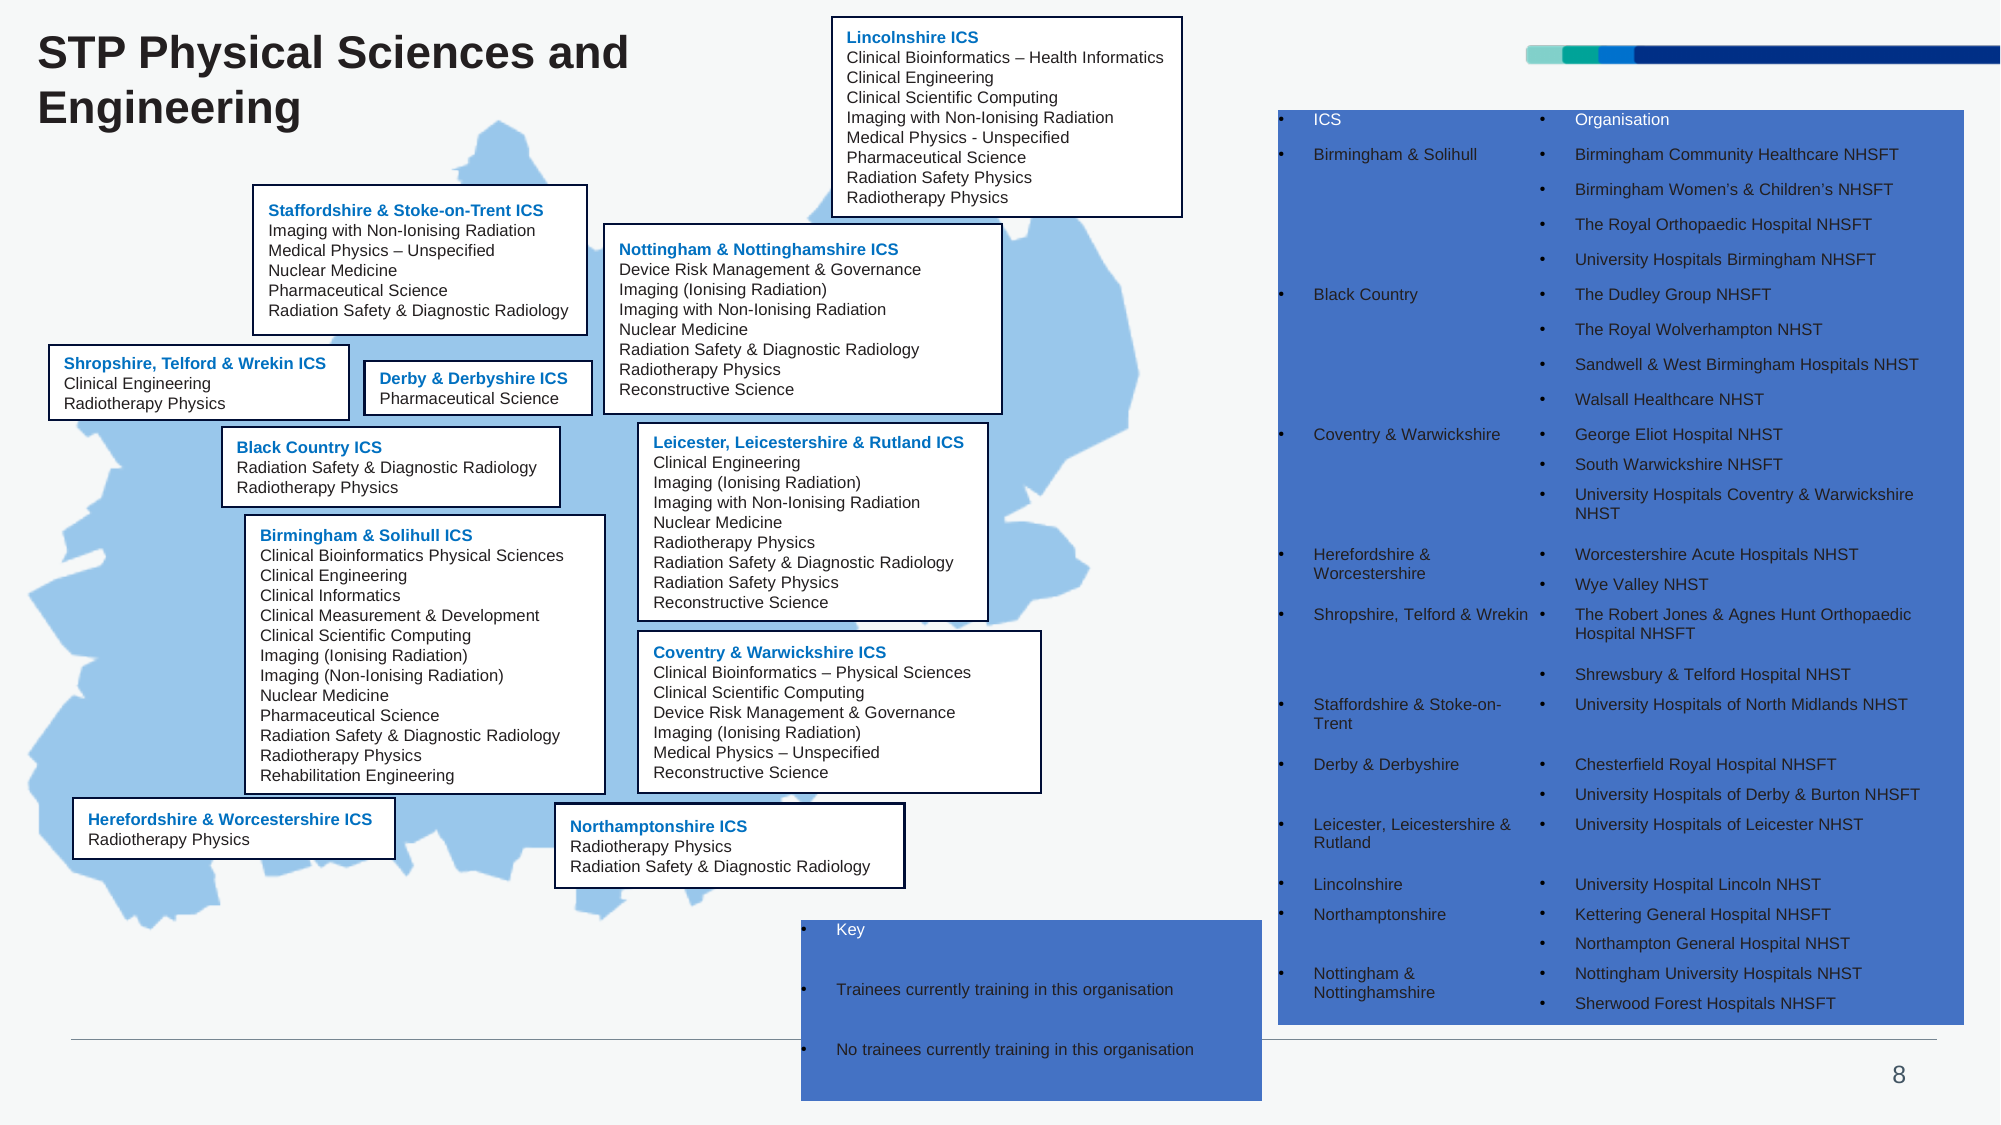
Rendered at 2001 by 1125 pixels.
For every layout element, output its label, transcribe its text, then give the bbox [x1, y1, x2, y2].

table_cell The Robert Jones & Agnes Hunt Orthopaedic Hospital NHSFT [1540, 605, 1964, 665]
table_cell Kettering General Hospital NHSFT [1540, 905, 1964, 935]
table_header ICS [1278, 110, 1540, 145]
table_cell Lincolnshire [1278, 875, 1540, 905]
text_box Coventry & Warwickshire ICS Clinical Bioinformatics – Physical Sciences Clinical Scientific Computing Device Risk Management & Governance Imaging (Ionising Radiation) Medical Physics – Unspecified Reconstructive Science [638, 631, 1041, 793]
text_box Nottingham & Nottinghamshire ICS Device Risk Management & Governance Imaging (Ionising Radiation) Imaging with Non-Ionising Radiation Nuclear Medicine Radiation Safety & Diagnostic Radiology Radiotherapy Physics Reconstructive Science [604, 224, 1002, 414]
table_cell Northamptonshire [1278, 905, 1540, 965]
text_box Northamptonshire ICS Radiotherapy Physics Radiation Safety & Diagnostic Radiology [555, 804, 904, 888]
table_cell Sherwood Forest Hospitals NHSFT [1540, 994, 1964, 1025]
table_cell No trainees currently training in this organisation [801, 1041, 1204, 1101]
text_box Leicester, Leicestershire & Rutland ICS Clinical Engineering Imaging (Ionising Radiation) Imaging with Non-Ionising Radiation Nuclear Medicine Radiotherapy Physics Radiation Safety & Diagnostic Radiology Radiation Safety Physics Reconstructive Science [638, 423, 988, 621]
table_cell Shropshire, Telford & Wrekin [1278, 605, 1540, 695]
table_cell The Royal Wolverhampton NHST [1540, 321, 1964, 356]
table_cell Northampton General Hospital NHST [1540, 935, 1964, 965]
table_cell Wye Valley NHST [1540, 575, 1964, 605]
table_cell University Hospitals of Leicester NHST [1540, 815, 1964, 875]
table_header Organisation [1540, 110, 1964, 145]
table_header Key [801, 920, 1204, 980]
table_cell University Hospitals Coventry & Warwickshire NHST [1540, 485, 1964, 545]
table_cell The Royal Orthopaedic Hospital NHSFT [1540, 215, 1964, 251]
table_cell Staffordshire & Stoke-on-Trent [1278, 695, 1540, 755]
table_cell Chesterfield Royal Hospital NHSFT [1540, 755, 1964, 785]
table_cell South Warwickshire NHSFT [1540, 456, 1964, 485]
table_cell [1204, 980, 1262, 1041]
table_cell Worcestershire Acute Hospitals NHST [1540, 545, 1964, 575]
table_cell Black Country [1278, 286, 1540, 426]
table_cell Herefordshire & Worcestershire [1278, 545, 1540, 605]
table_cell Nottingham University Hospitals NHST [1540, 965, 1964, 994]
table_cell Trainees currently training in this organisation [801, 980, 1204, 1041]
table_cell [1204, 1041, 1262, 1101]
table_cell Birmingham Women’s & Children’s NHSFT [1540, 180, 1964, 215]
text_box Birmingham & Solihull ICS Clinical Bioinformatics Physical Sciences Clinical Engineering Clinical Informatics Clinical Measurement & Development Clinical Scientific Computing Imaging (Ionising Radiation) Imaging (Non-Ionising Radiation) Nuclear Medicine Pharmaceutical Science Radiation Safety & Diagnostic Radiology Radiotherapy Physics Rehabilitation Engineering [245, 515, 605, 794]
table_cell Walsall Healthcare NHST [1540, 391, 1964, 426]
text_box Staffordshire & Stoke-on-Trent ICS Imaging with Non-Ionising Radiation Medical Physics – Unspecified Nuclear Medicine Pharmaceutical Science Radiation Safety & Diagnostic Radiology [253, 185, 587, 335]
table_cell University Hospitals of Derby & Burton NHSFT [1540, 785, 1964, 815]
table_cell Coventry & Warwickshire [1278, 426, 1540, 545]
text_box Lincolnshire ICS Clinical Bioinformatics – Health Informatics Clinical Engineering Clinical Scientific Computing Imaging with Non-Ionising Radiation Medical Physics - Unspecified Pharmaceutical Science Radiation Safety Physics Radiotherapy Physics [832, 17, 1182, 217]
text_box Herefordshire & Worcestershire ICS Radiotherapy Physics [73, 798, 395, 859]
text_box Shropshire, Telford & Wrekin ICS Clinical Engineering Radiotherapy Physics [49, 345, 349, 420]
table_cell University Hospitals of North Midlands NHST [1540, 695, 1964, 755]
picture [0, 109, 1155, 948]
table_header [1204, 920, 1262, 980]
table_cell Derby & Derbyshire [1278, 755, 1540, 815]
text_box Black Country ICS Radiation Safety & Diagnostic Radiology Radiotherapy Physics [222, 427, 560, 507]
table_cell The Dudley Group NHSFT [1540, 286, 1964, 321]
table_cell George Eliot Hospital NHST [1540, 426, 1964, 456]
table_cell Birmingham & Solihull [1278, 145, 1540, 286]
table_cell Leicester, Leicestershire & Rutland [1278, 815, 1540, 875]
table_cell Nottingham & Nottinghamshire [1278, 965, 1540, 1025]
table_cell Birmingham Community Healthcare NHSFT [1540, 145, 1964, 180]
text_box STP Physical Sciences and Engineering [22, 15, 832, 142]
table_cell Shrewsbury & Telford Hospital NHST [1540, 665, 1964, 695]
table_cell Sandwell & West Birmingham Hospitals NHST [1540, 356, 1964, 391]
table_cell University Hospitals Birmingham NHSFT [1540, 251, 1964, 286]
table_cell University Hospital Lincoln NHST [1540, 875, 1964, 905]
text_box Derby & Derbyshire ICS Pharmaceutical Science [364, 361, 592, 415]
